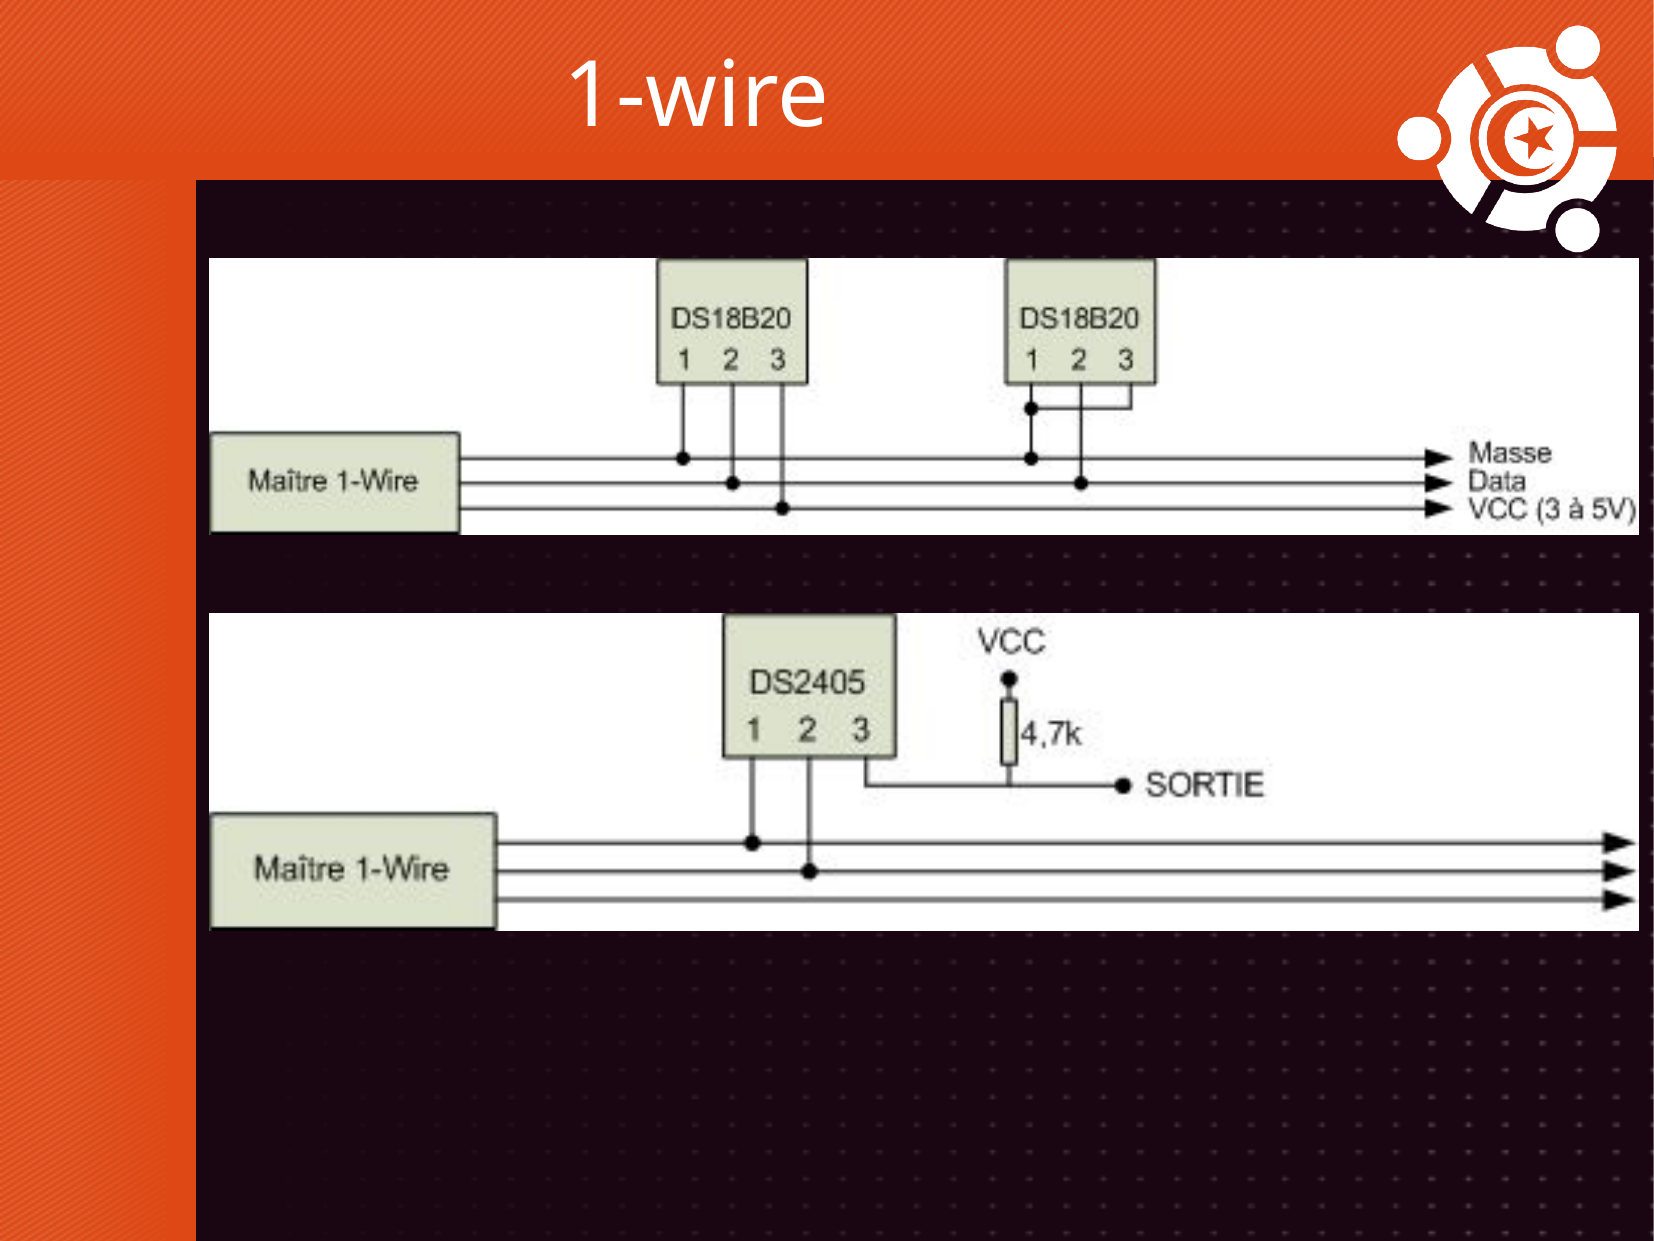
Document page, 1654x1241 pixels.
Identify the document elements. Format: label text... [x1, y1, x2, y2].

title 1-wire [0, 2, 1394, 181]
picture [0, 0, 1654, 1241]
